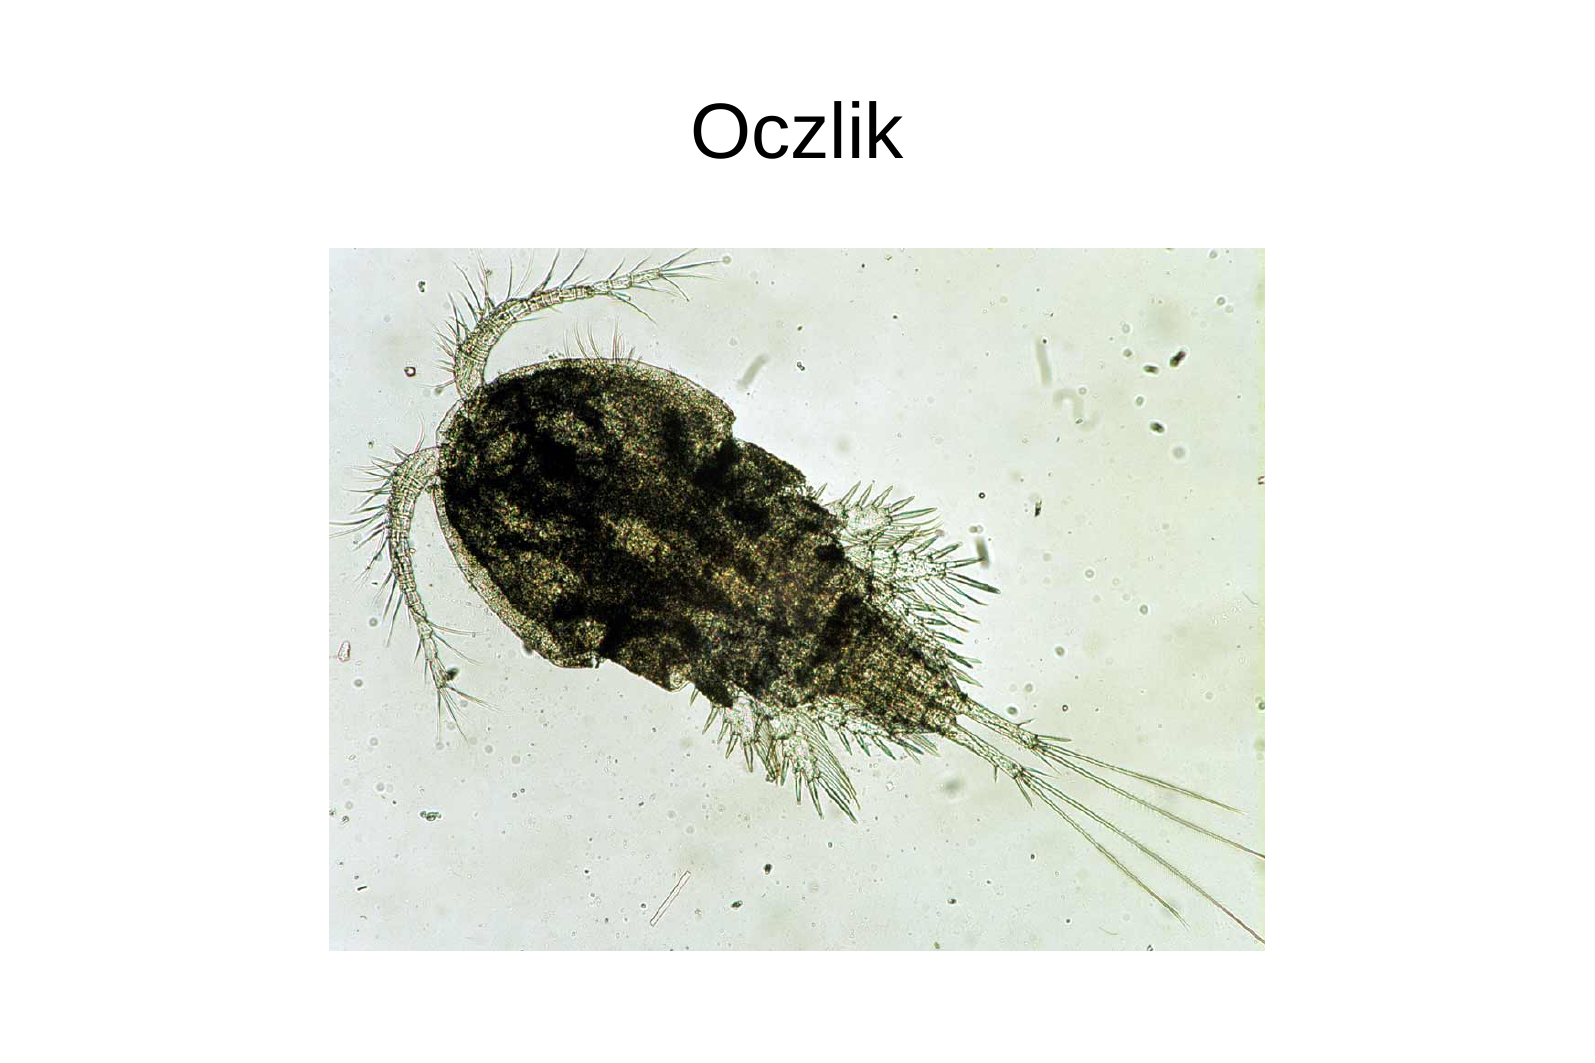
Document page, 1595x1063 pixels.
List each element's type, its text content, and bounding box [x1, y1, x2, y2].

picture [329, 248, 1265, 951]
title Oczlik [79, 42, 1515, 220]
